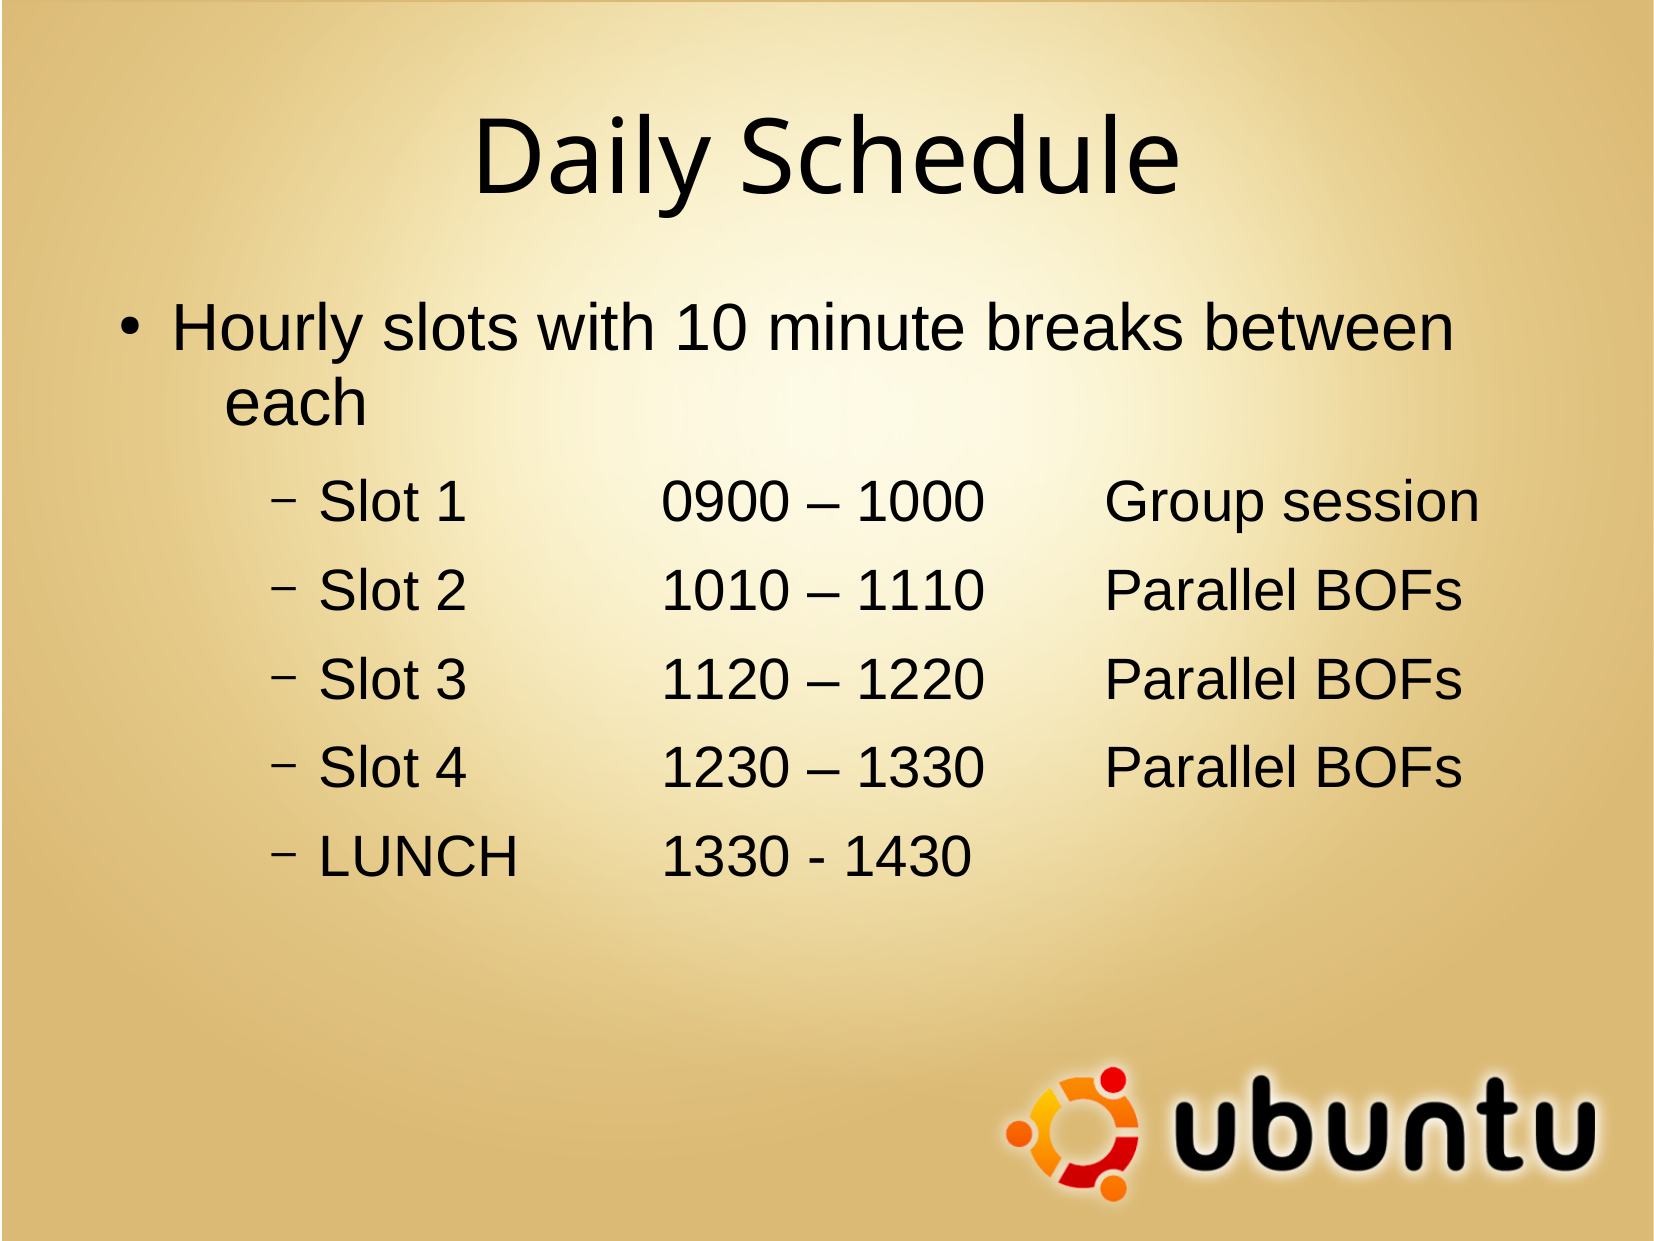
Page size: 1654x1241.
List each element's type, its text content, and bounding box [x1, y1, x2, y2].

title Daily Schedule [82, 49, 1571, 257]
picture [2, 0, 1654, 1241]
list Hourly slots with 10 minute breaks between each Slot 1 0900 – 1000 Group session Slot 2 1010 – 1110 Parallel BOFs Slot 3 1120 – 1220 Parallel BOFs Slot 4 1230 – 1330 Parallel BOFs LUNCH 1330 - 1430 [82, 290, 1571, 1109]
